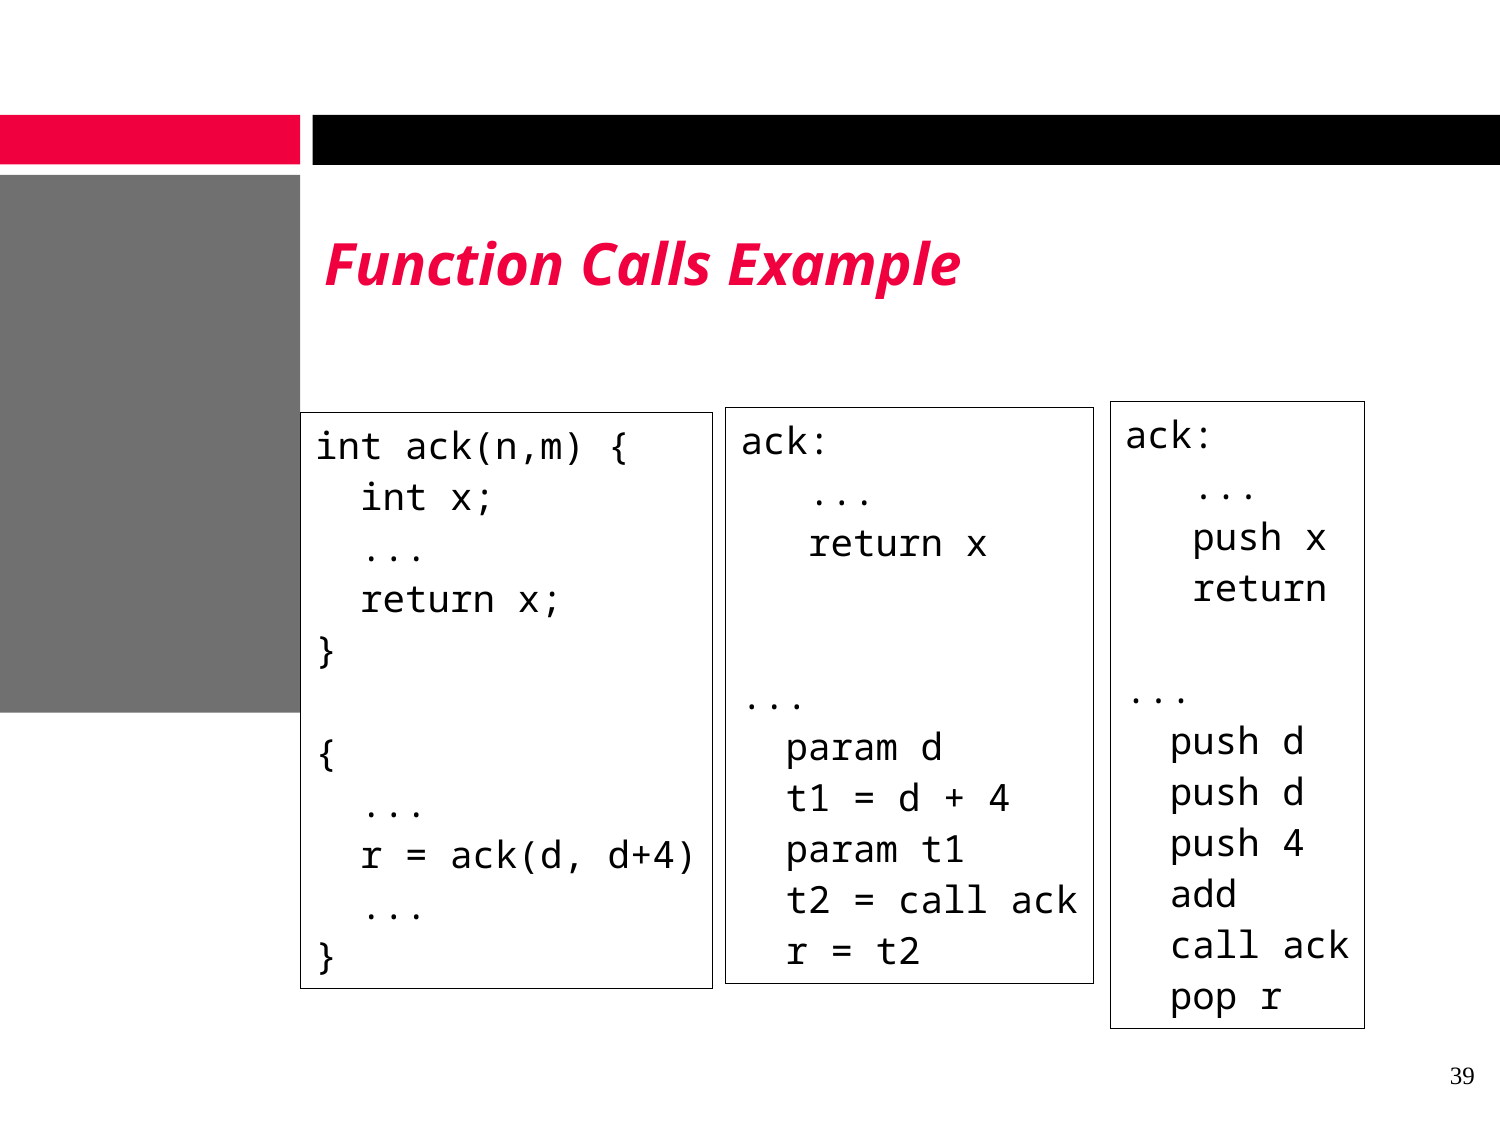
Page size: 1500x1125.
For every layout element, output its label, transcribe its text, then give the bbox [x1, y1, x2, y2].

text_box int ack(n,m) { int x; ... return x; } { ... r = ack(d, d+4) ... } [300, 412, 713, 907]
title Function Calls Example [324, 187, 1450, 338]
text_box ack: ... push x return ... push d push d push 4 add call ack pop r [1110, 401, 1365, 939]
text_box ack: ... return x ... param d t1 = d + 4 param t1 t2 = call ack r = t2 [725, 407, 1094, 901]
